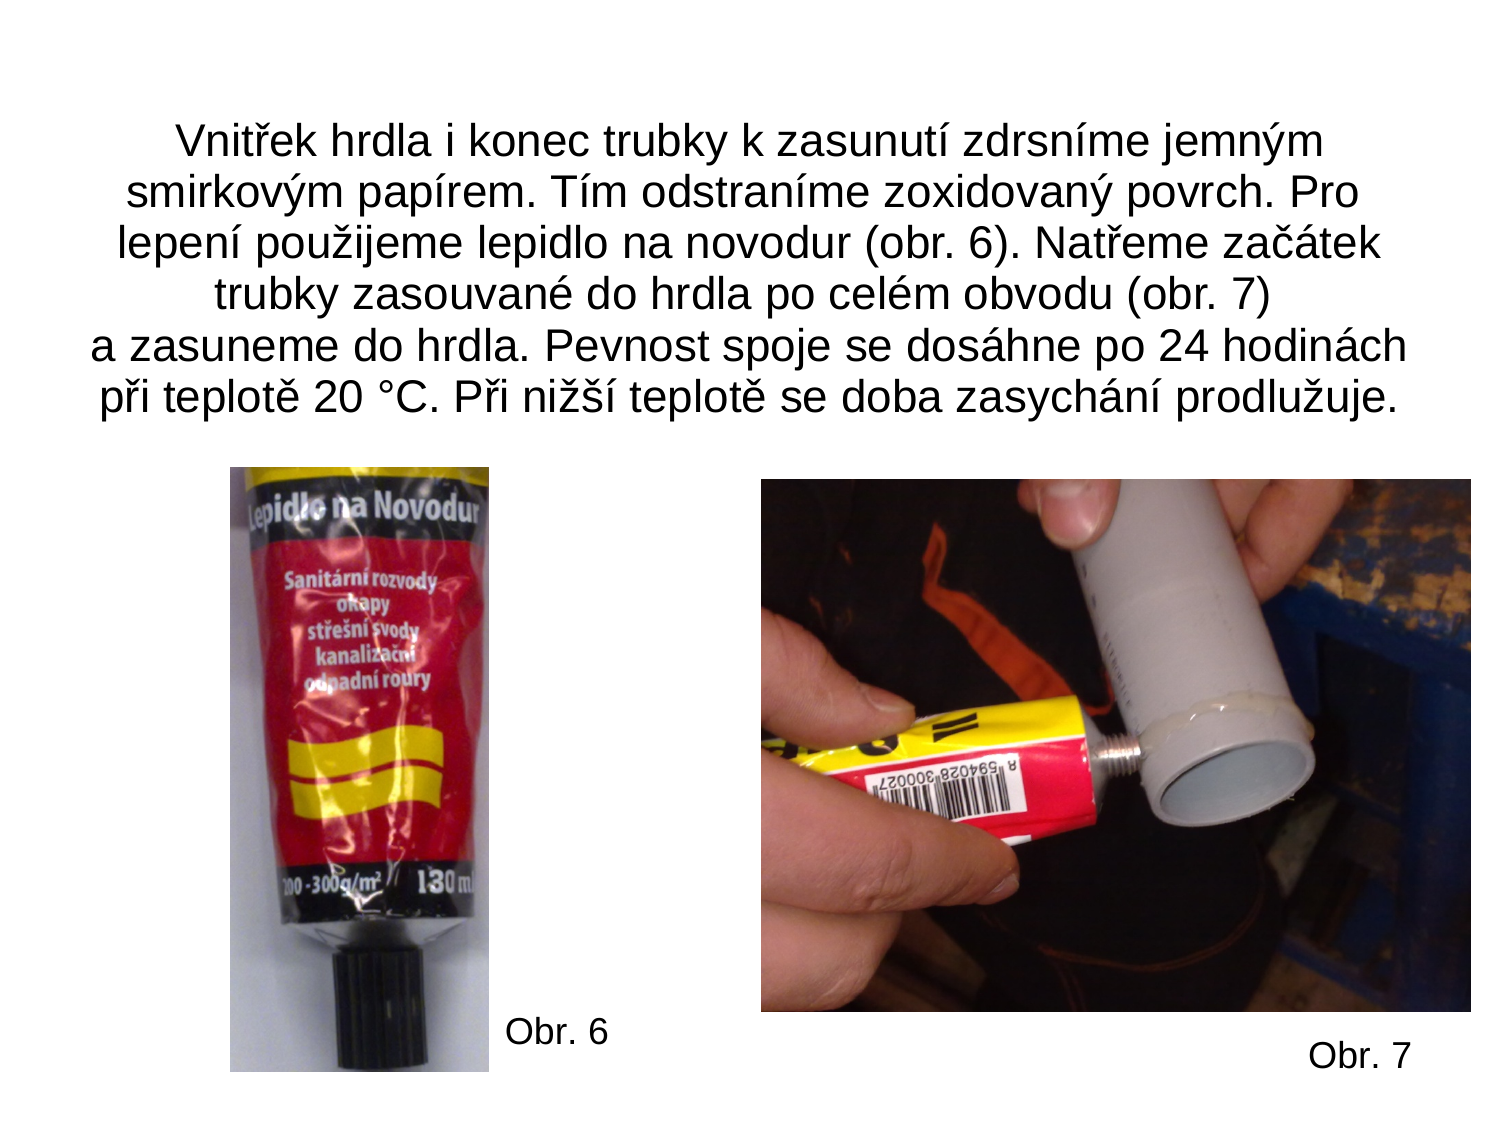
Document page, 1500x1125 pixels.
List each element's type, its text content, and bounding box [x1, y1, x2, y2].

picture [230, 467, 489, 1072]
picture [761, 479, 1471, 1012]
text_box Obr. 6 [490, 999, 692, 1060]
text_box Obr. 7 [1293, 1023, 1471, 1084]
title Vnitřek hrdla i konec trubky k zasunutí zdrsníme jemným smirkovým papírem. Tím odstraníme zoxidovaný povrch. Pro lepení použijeme lepidlo na novodur (obr. 6). Natřeme začátek trubky zasouvané do hrdla po celém obvodu (obr. 7) a zasuneme do hrdla. Pevnost spoje se dosáhne po 24 hodinách při teplotě 20 °C. Při nižší teplotě se doba zasychání prodlužuje. [75, 45, 1426, 492]
